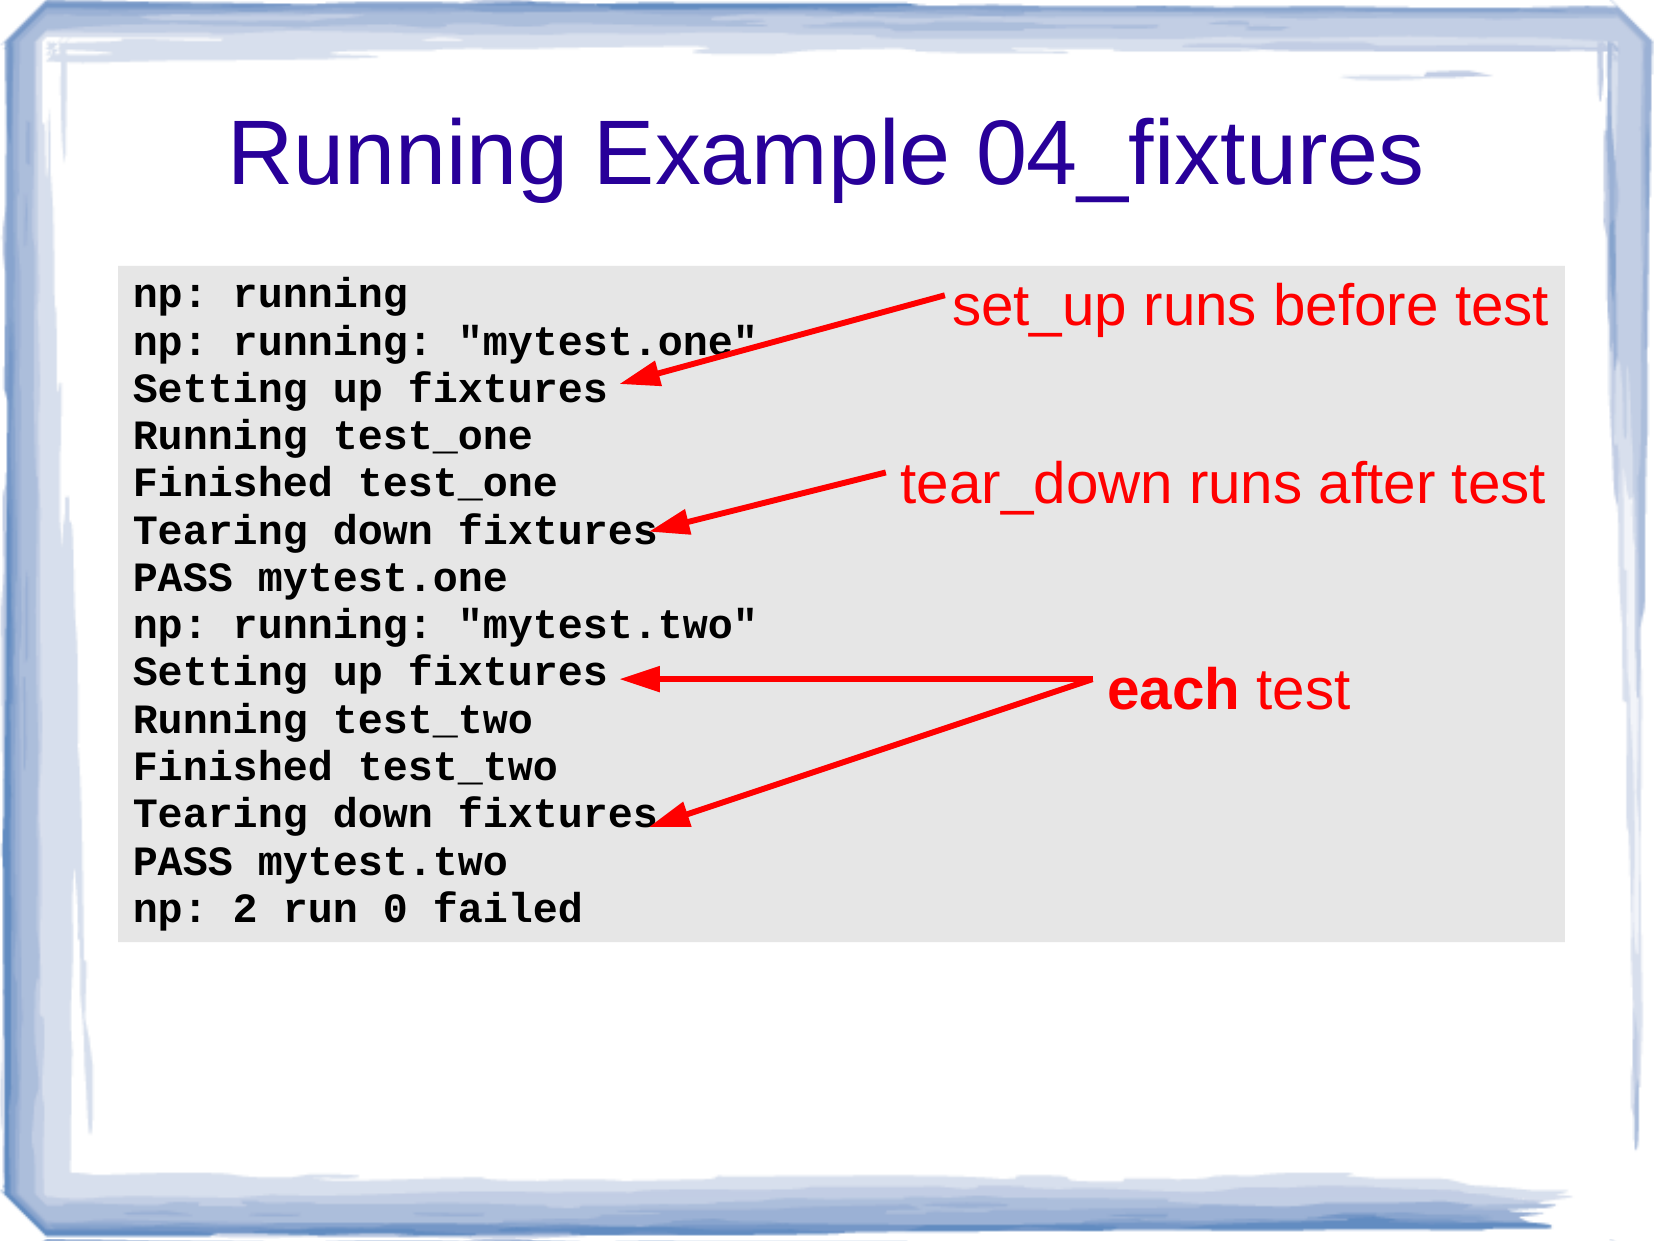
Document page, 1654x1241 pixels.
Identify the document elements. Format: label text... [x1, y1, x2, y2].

text_box np: running np: running: "mytest.one" Setting up fixtures Running test_one Finished test_one Tearing down fixtures PASS mytest.one np: running: "mytest.two" Setting up fixtures Running test_two Finished test_two Tearing down fixtures PASS mytest.two np: 2 run 0 failed [118, 265, 1565, 943]
text_box tear_down runs after test [885, 442, 1562, 532]
picture [0, 0, 1654, 1241]
text_box each test [1092, 649, 1388, 739]
text_box set_up runs before test [937, 265, 1565, 355]
title Running Example 04_fixtures [82, 49, 1571, 257]
